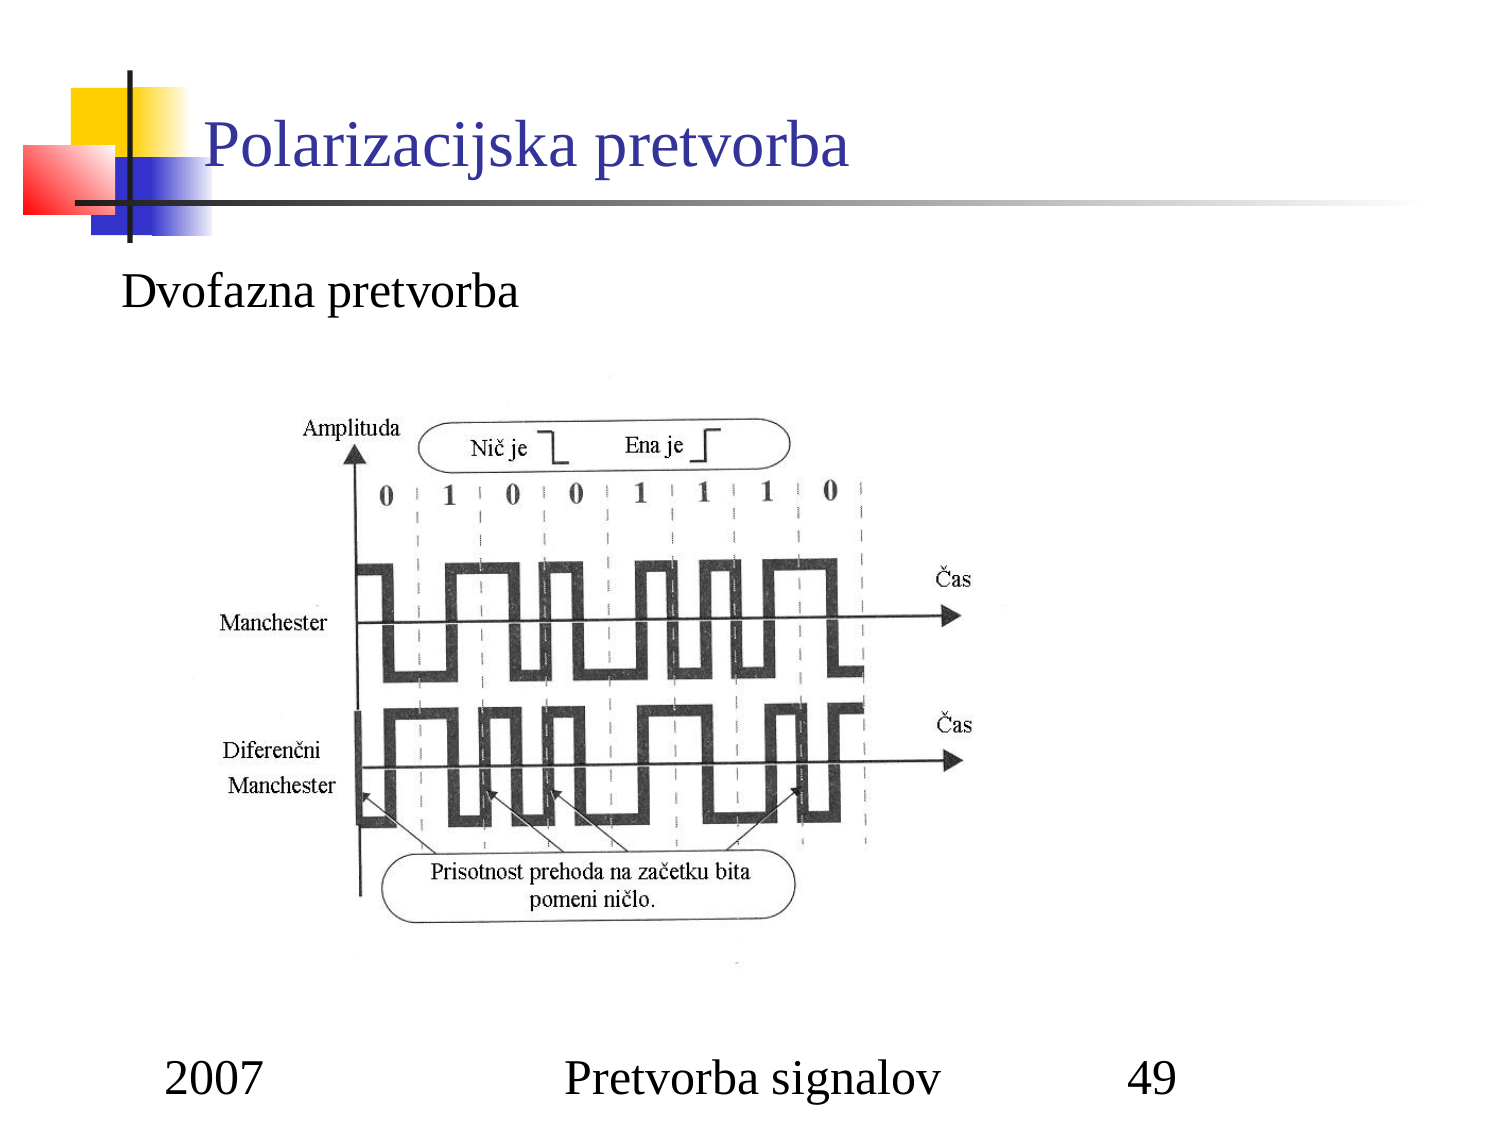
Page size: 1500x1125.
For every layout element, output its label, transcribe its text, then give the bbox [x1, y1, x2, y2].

picture [150, 374, 1051, 974]
title Polarizacijska pretvorba [188, 92, 1468, 188]
list Dvofazna pretvorba [50, 249, 1469, 338]
